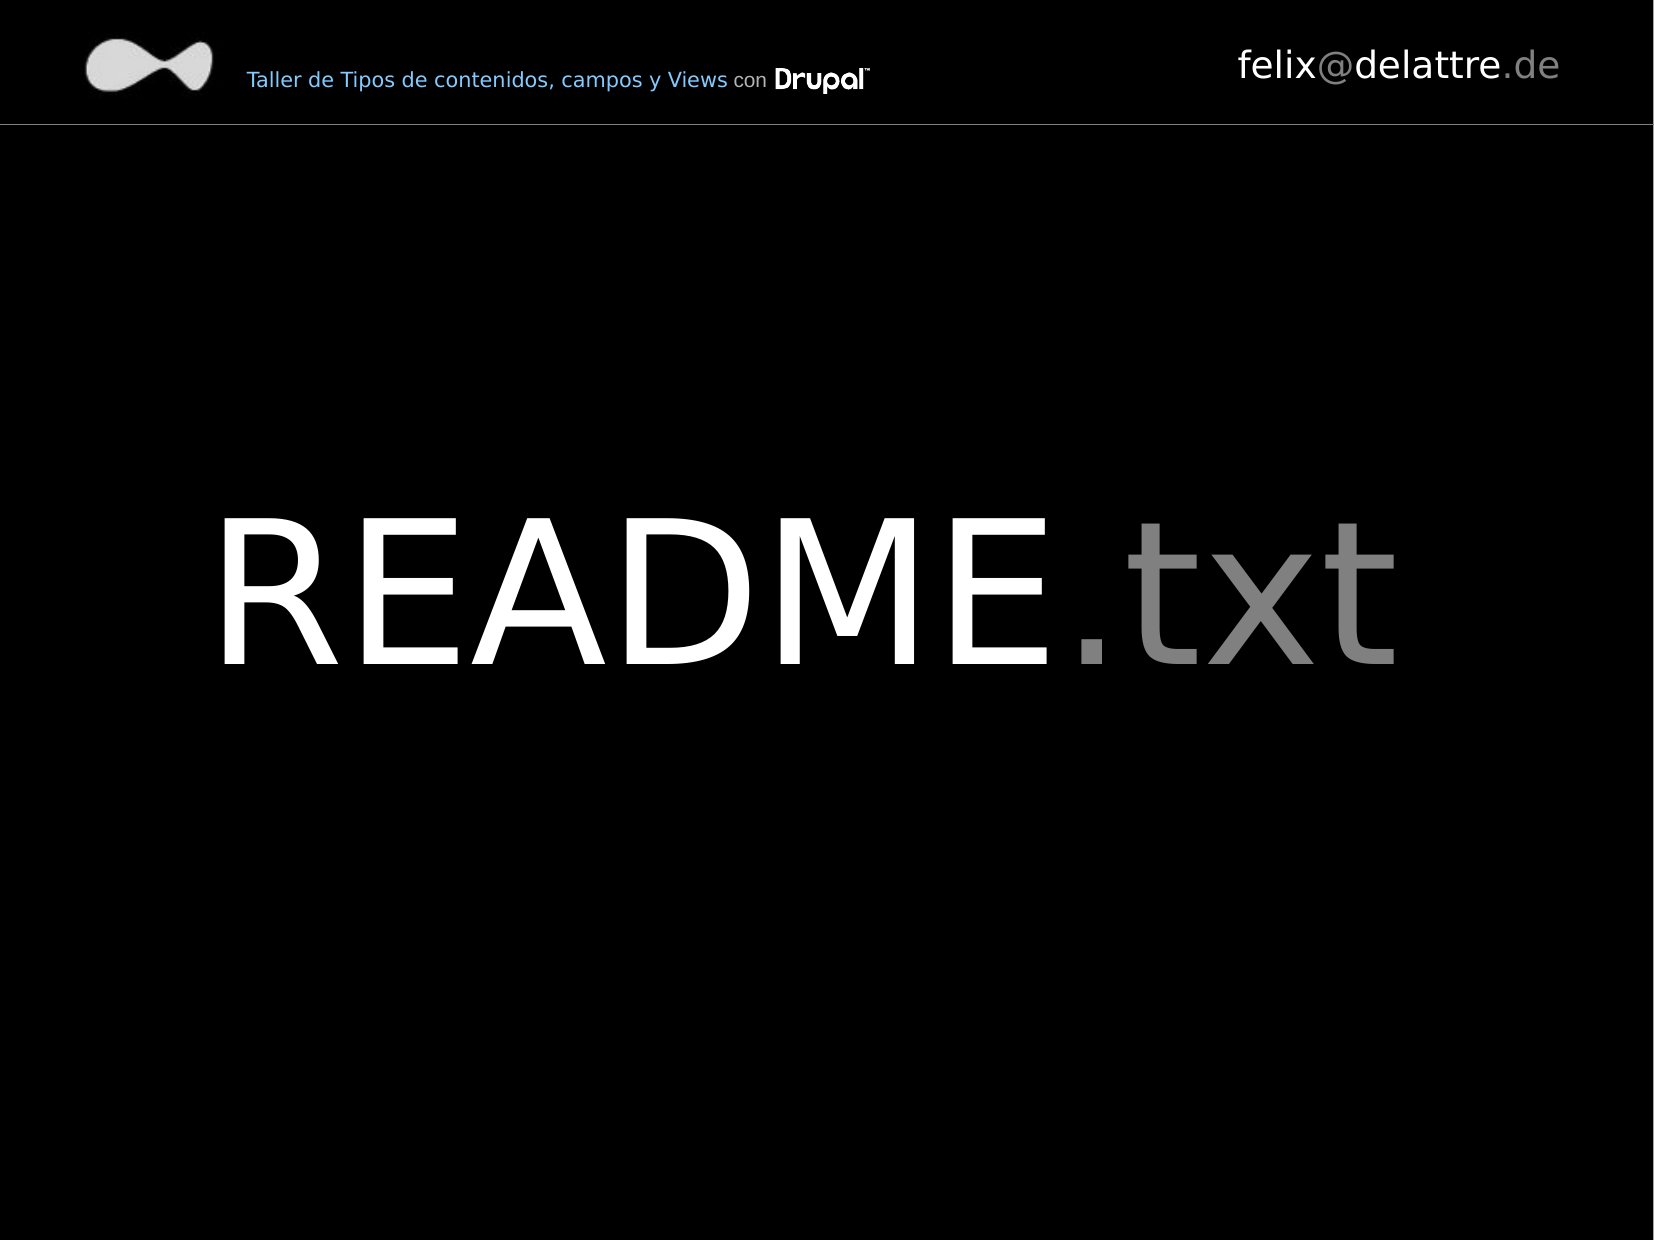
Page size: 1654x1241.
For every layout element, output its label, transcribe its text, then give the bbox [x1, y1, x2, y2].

picture [62, 31, 229, 104]
text_box README.txt [181, 462, 1423, 729]
